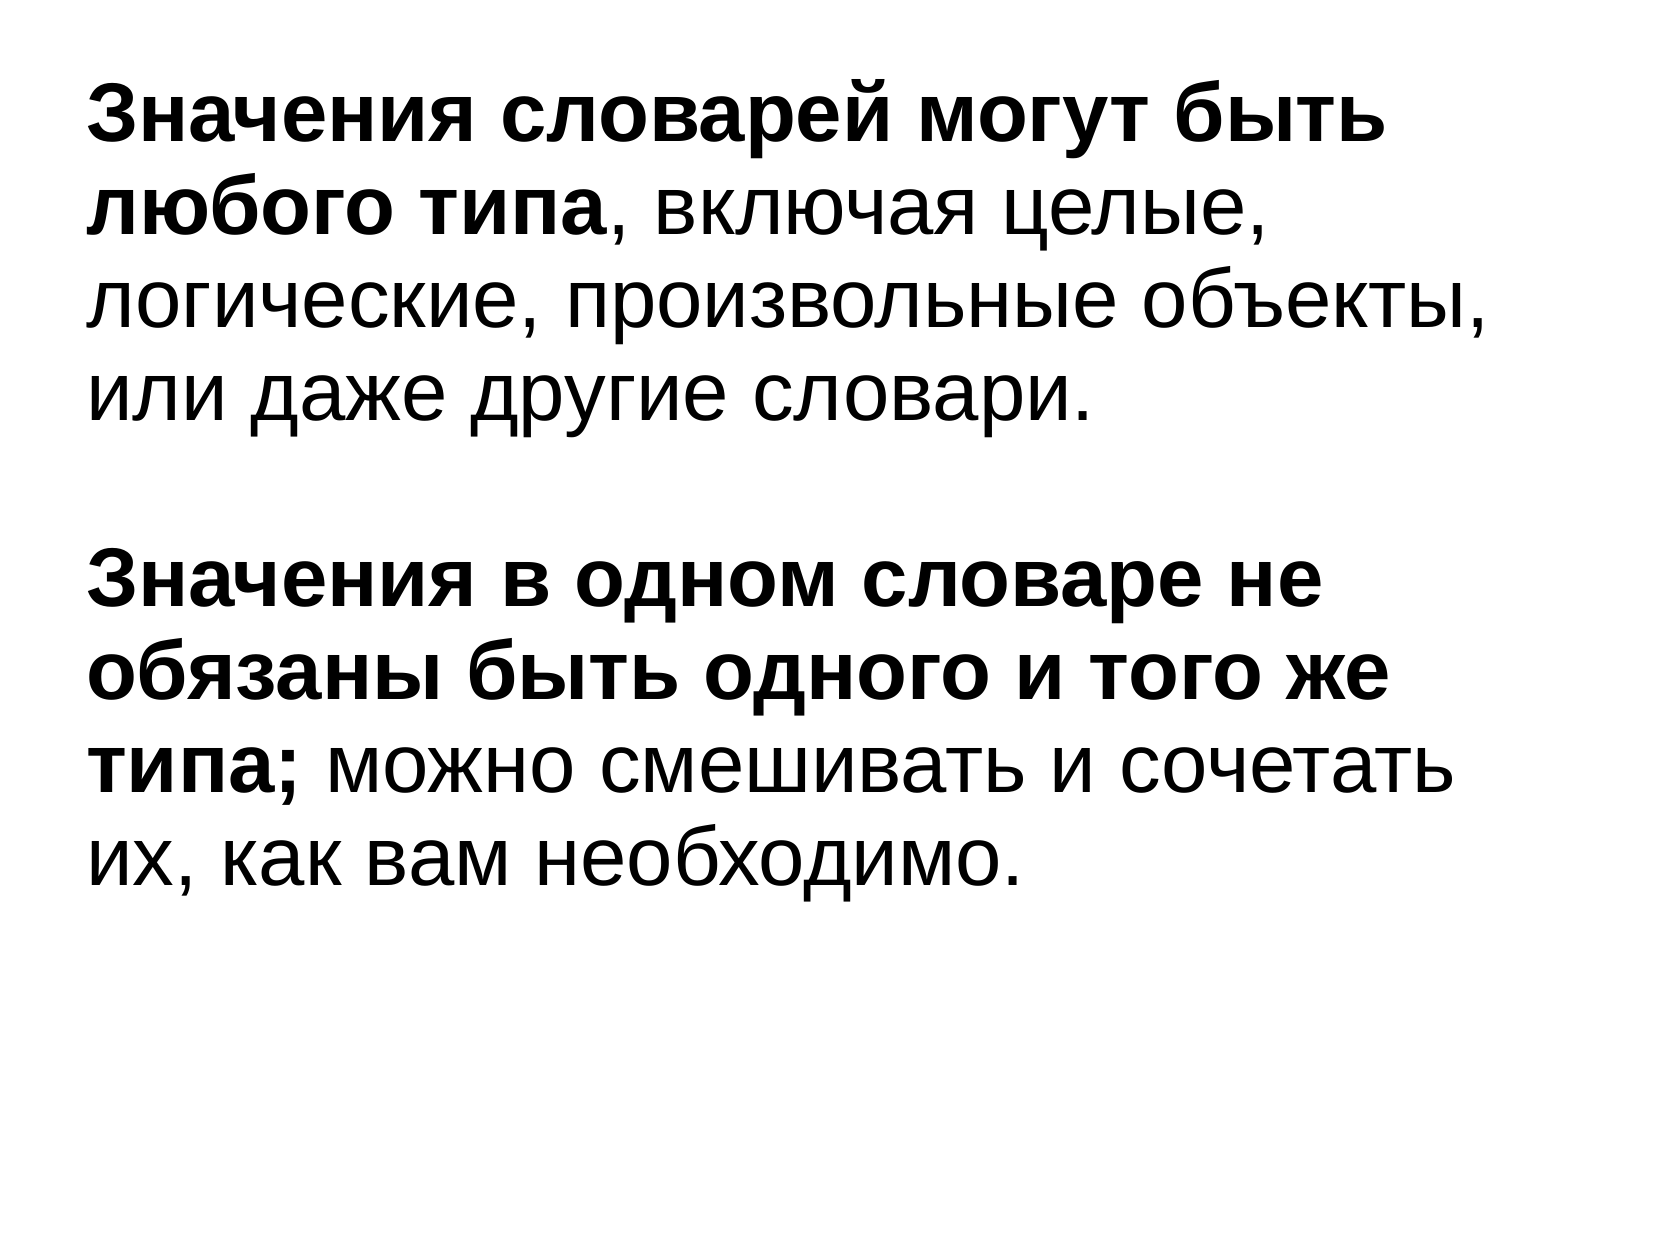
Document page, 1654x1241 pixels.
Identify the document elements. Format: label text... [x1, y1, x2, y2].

text_box Значения словарей могут быть любого типа, включая целые, логические, произвольные объекты, или даже другие словари. Значения в одном словаре не обязаны быть одного и того же типа; можно смешивать и сочетать их, как вам необходимо. [71, 59, 1560, 911]
